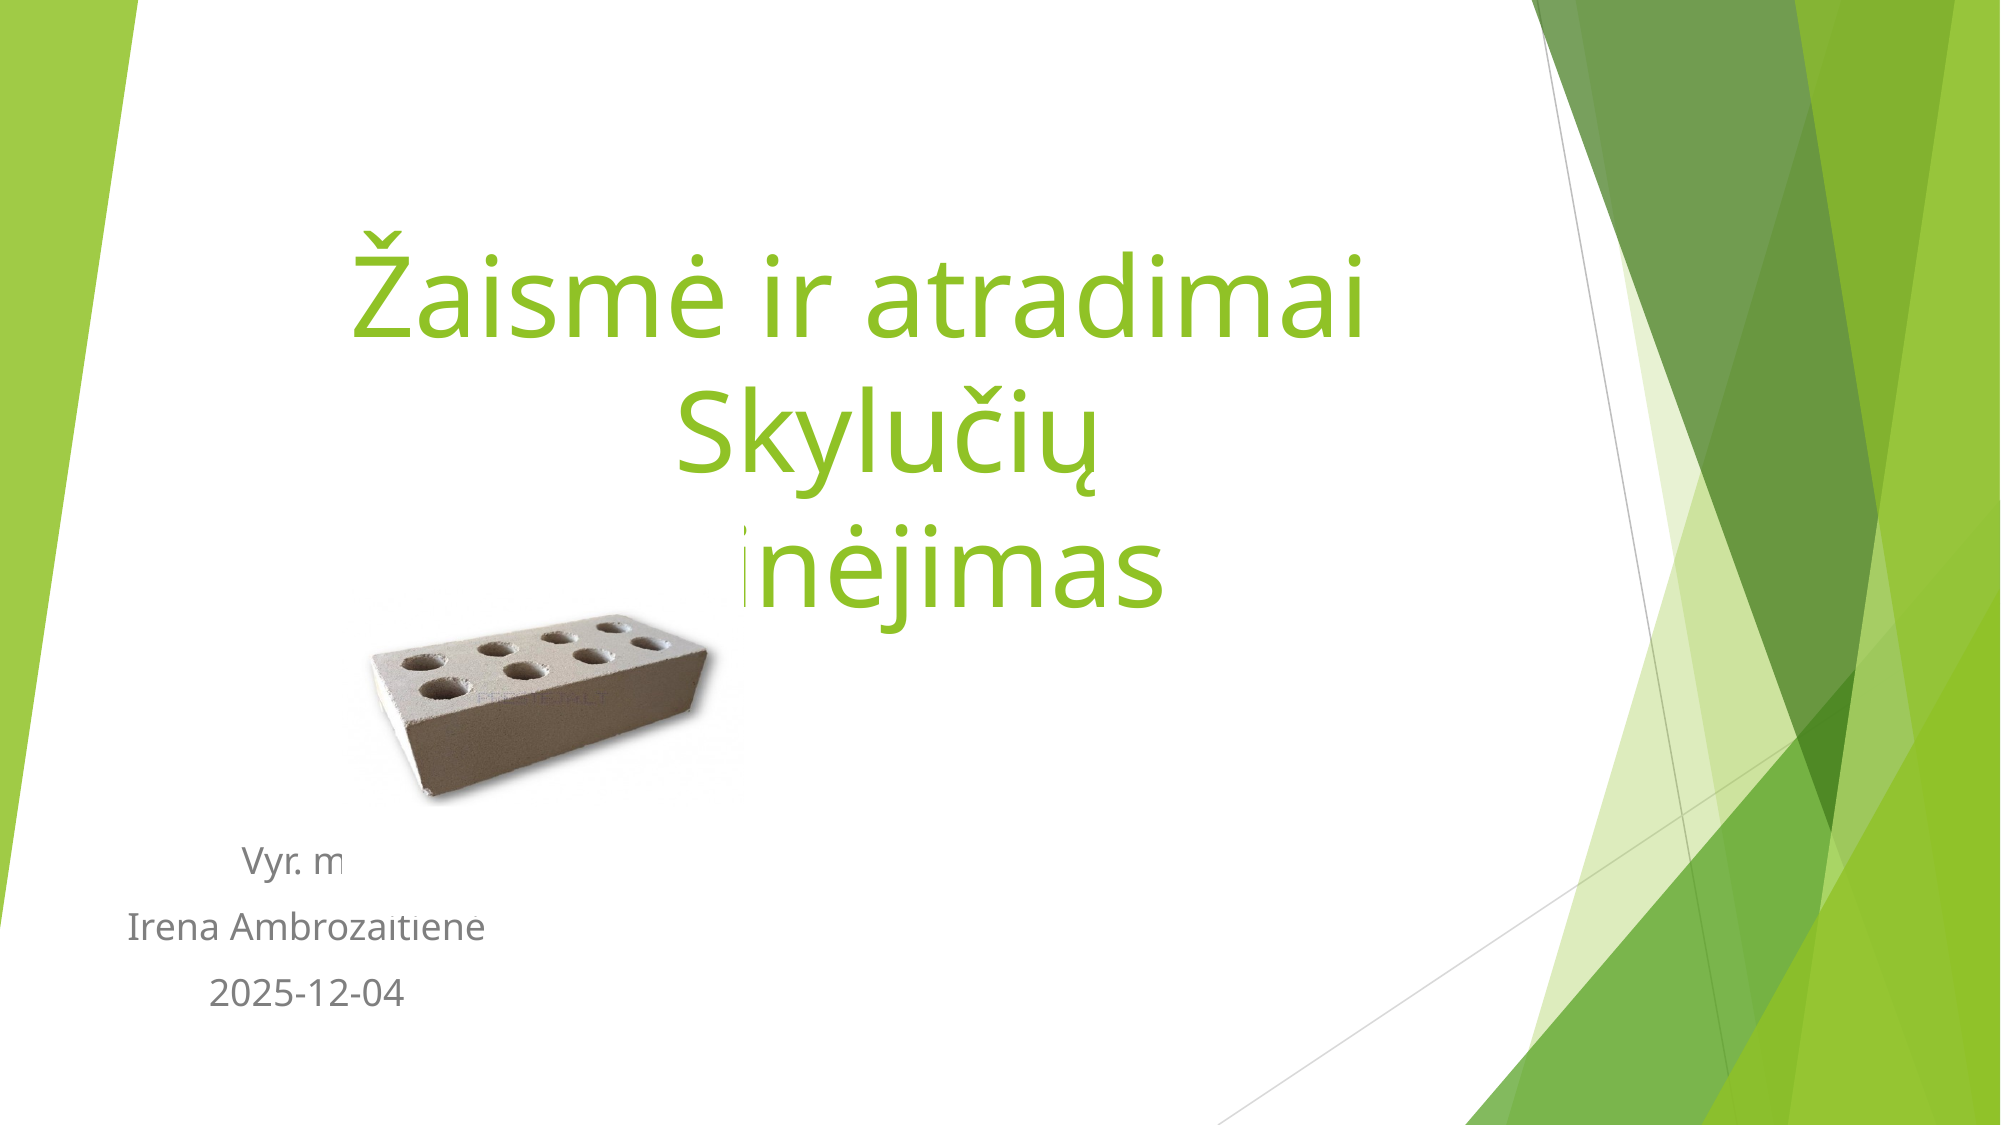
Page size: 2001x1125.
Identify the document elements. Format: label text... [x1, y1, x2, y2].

subtitle Vyr. mokytoja Irena Ambrozaitienė 2025-12-04 [112, 829, 1984, 1090]
title Žaismė ir atradimai Skylučių tyrinėjimas [322, 217, 1428, 481]
picture [342, 480, 744, 917]
